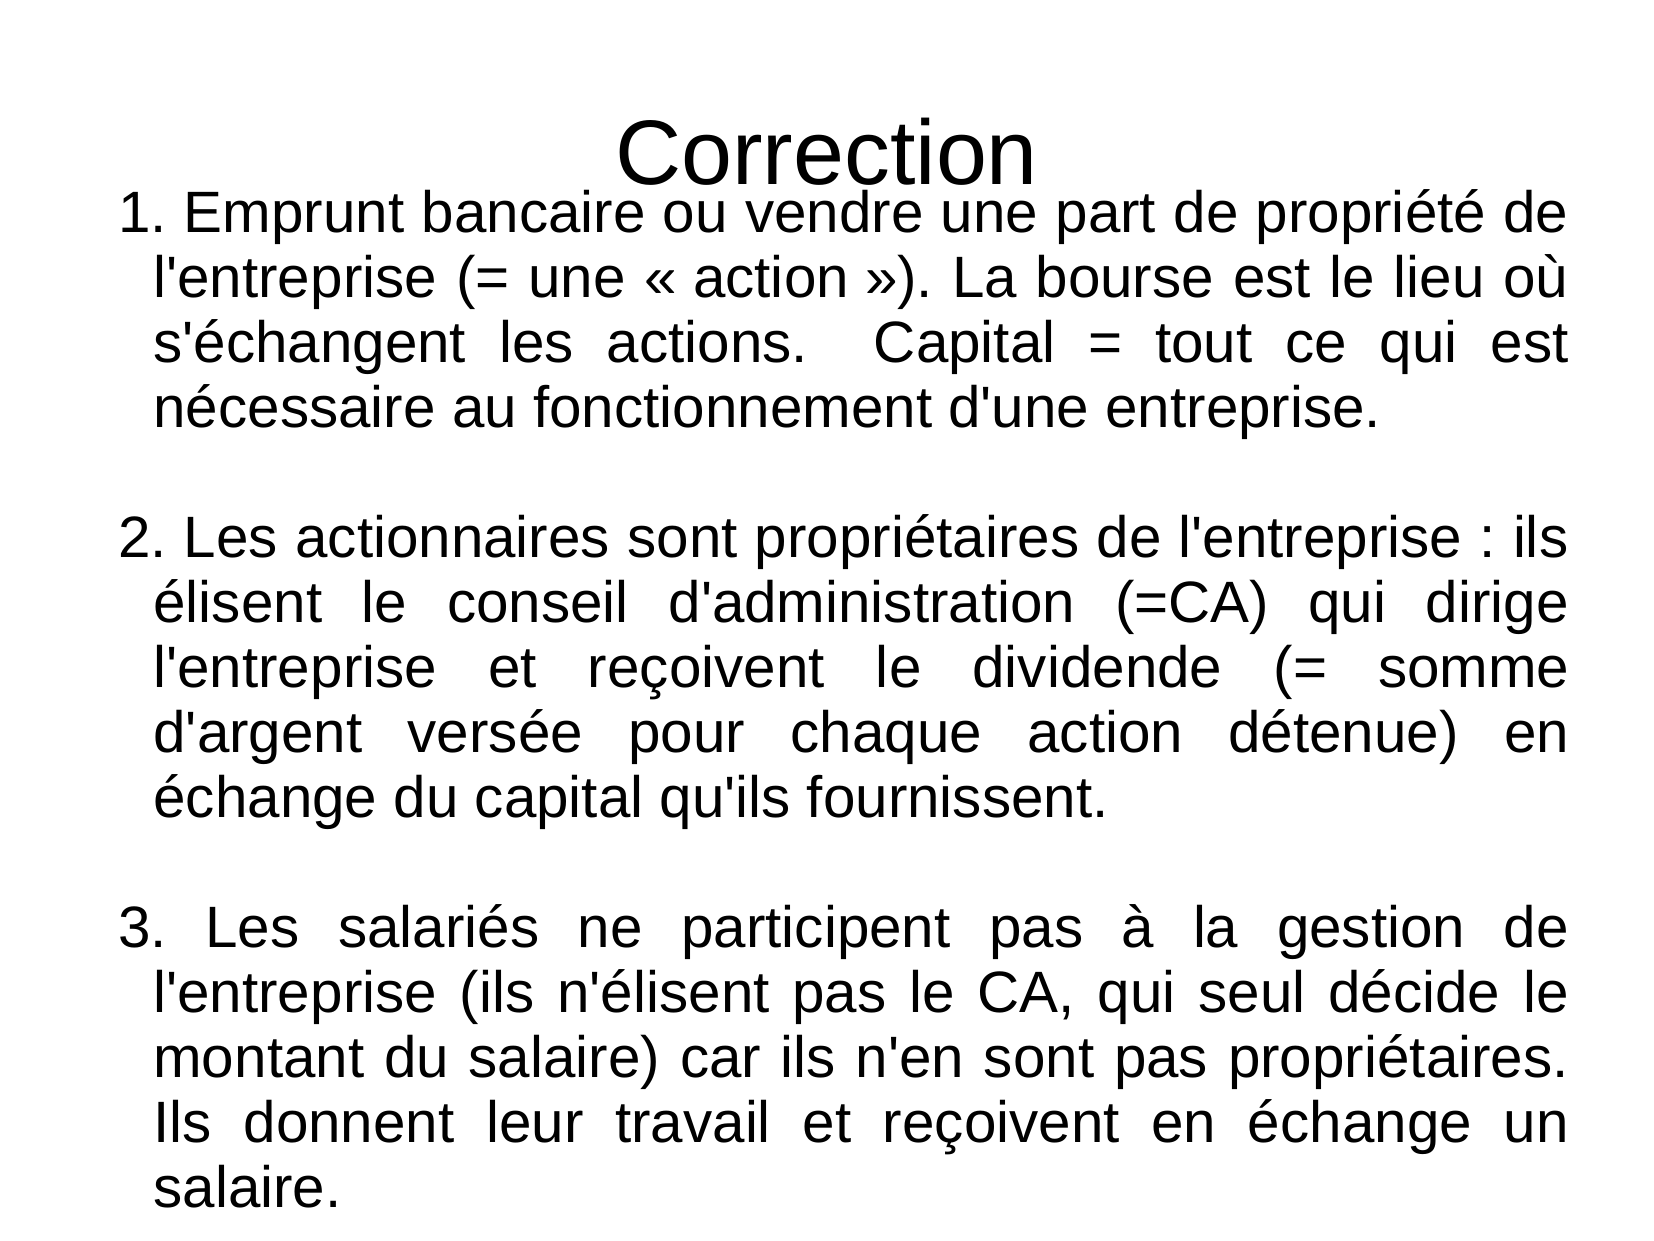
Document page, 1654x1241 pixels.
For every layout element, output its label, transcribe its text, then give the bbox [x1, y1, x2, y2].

title Correction [82, 56, 1571, 181]
subtitle 1. Emprunt bancaire ou vendre une part de propriété de l'entreprise (= une « action »). La bourse est le lieu où s'échangent les actions. Capital = tout ce qui est nécessaire au fonctionnement d'une entreprise. 2. Les actionnaires sont propriétaires de l'entreprise : ils élisent le conseil d'administration (=CA) qui dirige l'entreprise et reçoivent le dividende (= somme d'argent versée pour chaque action détenue) en échange du capital qu'ils fournissent. 3. Les salariés ne participent pas à la gestion de l'entreprise (ils n'élisent pas le CA, qui seul décide le montant du salaire) car ils n'en sont pas propriétaires. Ils donnent leur travail et reçoivent en échange un salaire. [82, 181, 1571, 1218]
